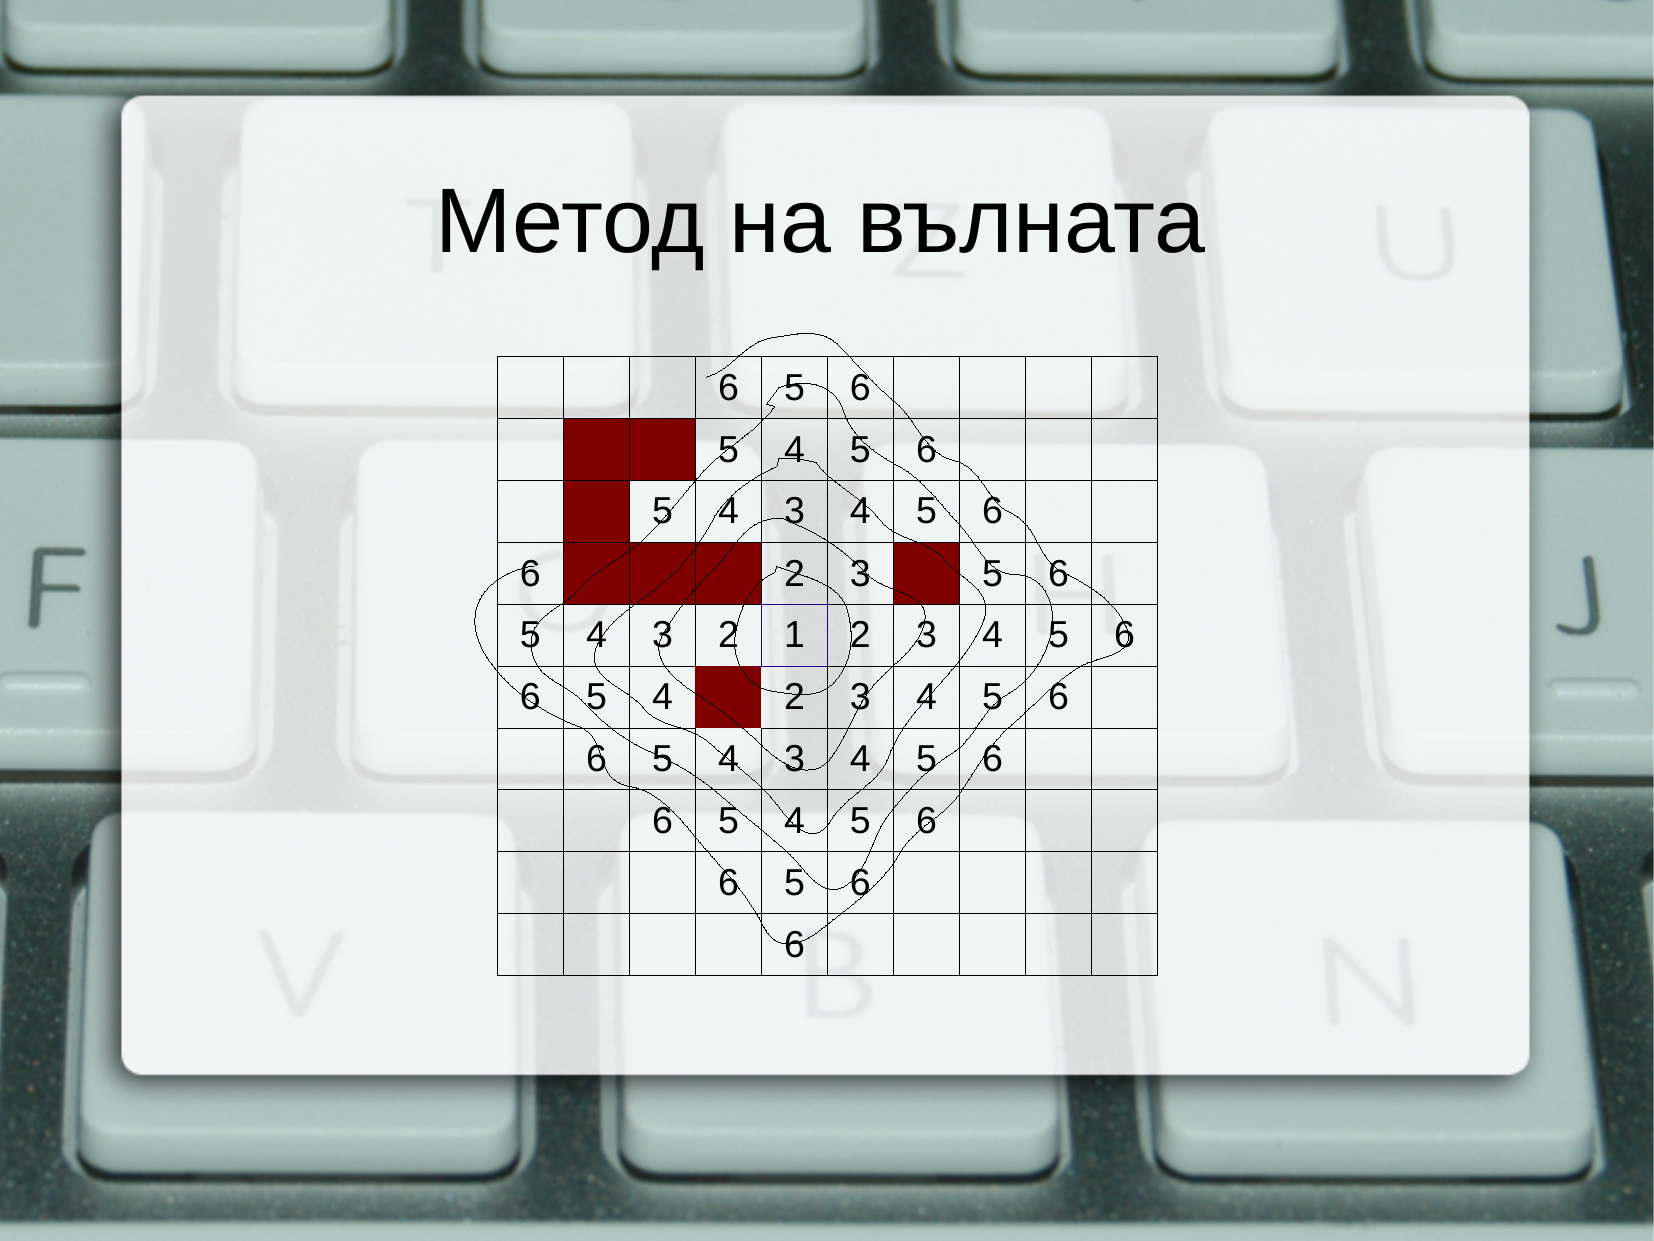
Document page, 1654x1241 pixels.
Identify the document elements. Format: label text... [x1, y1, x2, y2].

table_cell [498, 914, 563, 975]
table_cell 5 [696, 419, 761, 480]
table_cell 6 [498, 543, 563, 604]
table_cell 6 [1092, 605, 1157, 666]
table_header [960, 357, 1025, 418]
table_cell [1026, 481, 1091, 542]
table_cell 4 [960, 605, 1025, 666]
table_header [1026, 357, 1091, 418]
table_cell [1026, 790, 1091, 851]
table_cell [498, 852, 563, 913]
table_cell [630, 543, 695, 604]
table_cell 5 [630, 729, 695, 789]
table_cell 4 [696, 728, 761, 789]
title Метод на вълната [135, 117, 1506, 325]
table_cell 6 [1026, 667, 1091, 728]
table_cell 3 [894, 605, 959, 666]
table_cell [1092, 914, 1157, 975]
table_cell [894, 543, 959, 604]
table_cell 5 [894, 729, 959, 789]
table_cell [960, 790, 1025, 851]
table_cell 5 [1026, 605, 1091, 666]
table_cell [960, 852, 1025, 913]
table_cell 4 [828, 481, 893, 542]
table_cell 4 [762, 419, 827, 480]
table_cell 1 [762, 605, 827, 666]
table_cell 4 [894, 667, 959, 728]
table_cell 5 [762, 852, 827, 913]
table_cell [564, 790, 629, 851]
table_cell 6 [762, 914, 827, 975]
table_cell [696, 543, 761, 604]
table_cell [1092, 729, 1157, 789]
table_cell [960, 419, 1025, 480]
table_cell 5 [828, 419, 893, 480]
table_cell 4 [630, 667, 695, 728]
table_cell [564, 543, 629, 604]
table_cell 4 [828, 729, 893, 789]
table_cell [630, 914, 695, 975]
table_cell [1092, 852, 1157, 913]
table_cell [696, 914, 761, 975]
table_cell 6 [696, 852, 761, 913]
table_cell 3 [762, 481, 827, 542]
table_cell 5 [498, 605, 563, 666]
table_cell [1026, 852, 1091, 913]
table_header [564, 357, 629, 418]
table_cell [564, 852, 629, 913]
table_cell 3 [828, 667, 893, 728]
table_cell [498, 790, 563, 851]
table_cell 4 [696, 481, 761, 542]
table_cell 6 [564, 729, 629, 789]
table_header 5 [762, 357, 827, 418]
table_cell [498, 419, 563, 480]
table_cell [894, 852, 959, 913]
table_cell [1092, 790, 1157, 851]
table_header 6 [828, 357, 893, 418]
table_cell 6 [894, 419, 959, 480]
table_cell [1092, 419, 1157, 480]
table_cell [498, 729, 563, 789]
table_cell 4 [762, 790, 827, 851]
table_cell 5 [564, 667, 629, 728]
table_cell 3 [828, 543, 893, 604]
table_cell 5 [828, 790, 893, 851]
table_cell 5 [960, 543, 1025, 604]
table_cell 4 [564, 605, 629, 666]
table_cell [564, 481, 629, 542]
table_header [1092, 357, 1157, 418]
table_cell 6 [894, 790, 959, 851]
table_header 6 [696, 357, 761, 418]
table_cell 6 [828, 852, 893, 913]
table_header [498, 357, 563, 418]
table_cell 5 [960, 667, 1025, 728]
table_cell [564, 914, 629, 975]
table_cell [564, 419, 629, 480]
table_cell 6 [960, 729, 1025, 789]
table_cell 3 [762, 729, 827, 789]
table_cell 5 [894, 481, 959, 542]
table_cell 6 [1026, 543, 1091, 604]
table_cell [960, 914, 1025, 975]
table_header [630, 357, 695, 418]
table_cell [630, 419, 695, 480]
table_cell [498, 481, 563, 542]
table_cell 6 [498, 667, 563, 728]
table_cell 2 [762, 543, 827, 604]
table_cell [1092, 481, 1157, 542]
table_cell 6 [630, 790, 695, 851]
table_cell [894, 914, 959, 975]
table_cell [1092, 543, 1157, 604]
table_cell 3 [630, 605, 695, 666]
table_cell 5 [630, 481, 695, 542]
table_cell [695, 666, 761, 728]
table_cell 2 [761, 667, 827, 728]
picture [0, 0, 1654, 1241]
table_cell [1092, 667, 1157, 728]
table_header [894, 357, 959, 418]
table_cell [1026, 914, 1091, 975]
table_cell [630, 852, 695, 913]
table_cell 5 [696, 790, 761, 851]
table_cell [1026, 729, 1091, 789]
table_cell [828, 914, 893, 975]
table_cell [1026, 419, 1091, 480]
table_cell 2 [696, 605, 761, 666]
table_cell 2 [828, 605, 893, 666]
table_cell 6 [960, 481, 1025, 542]
